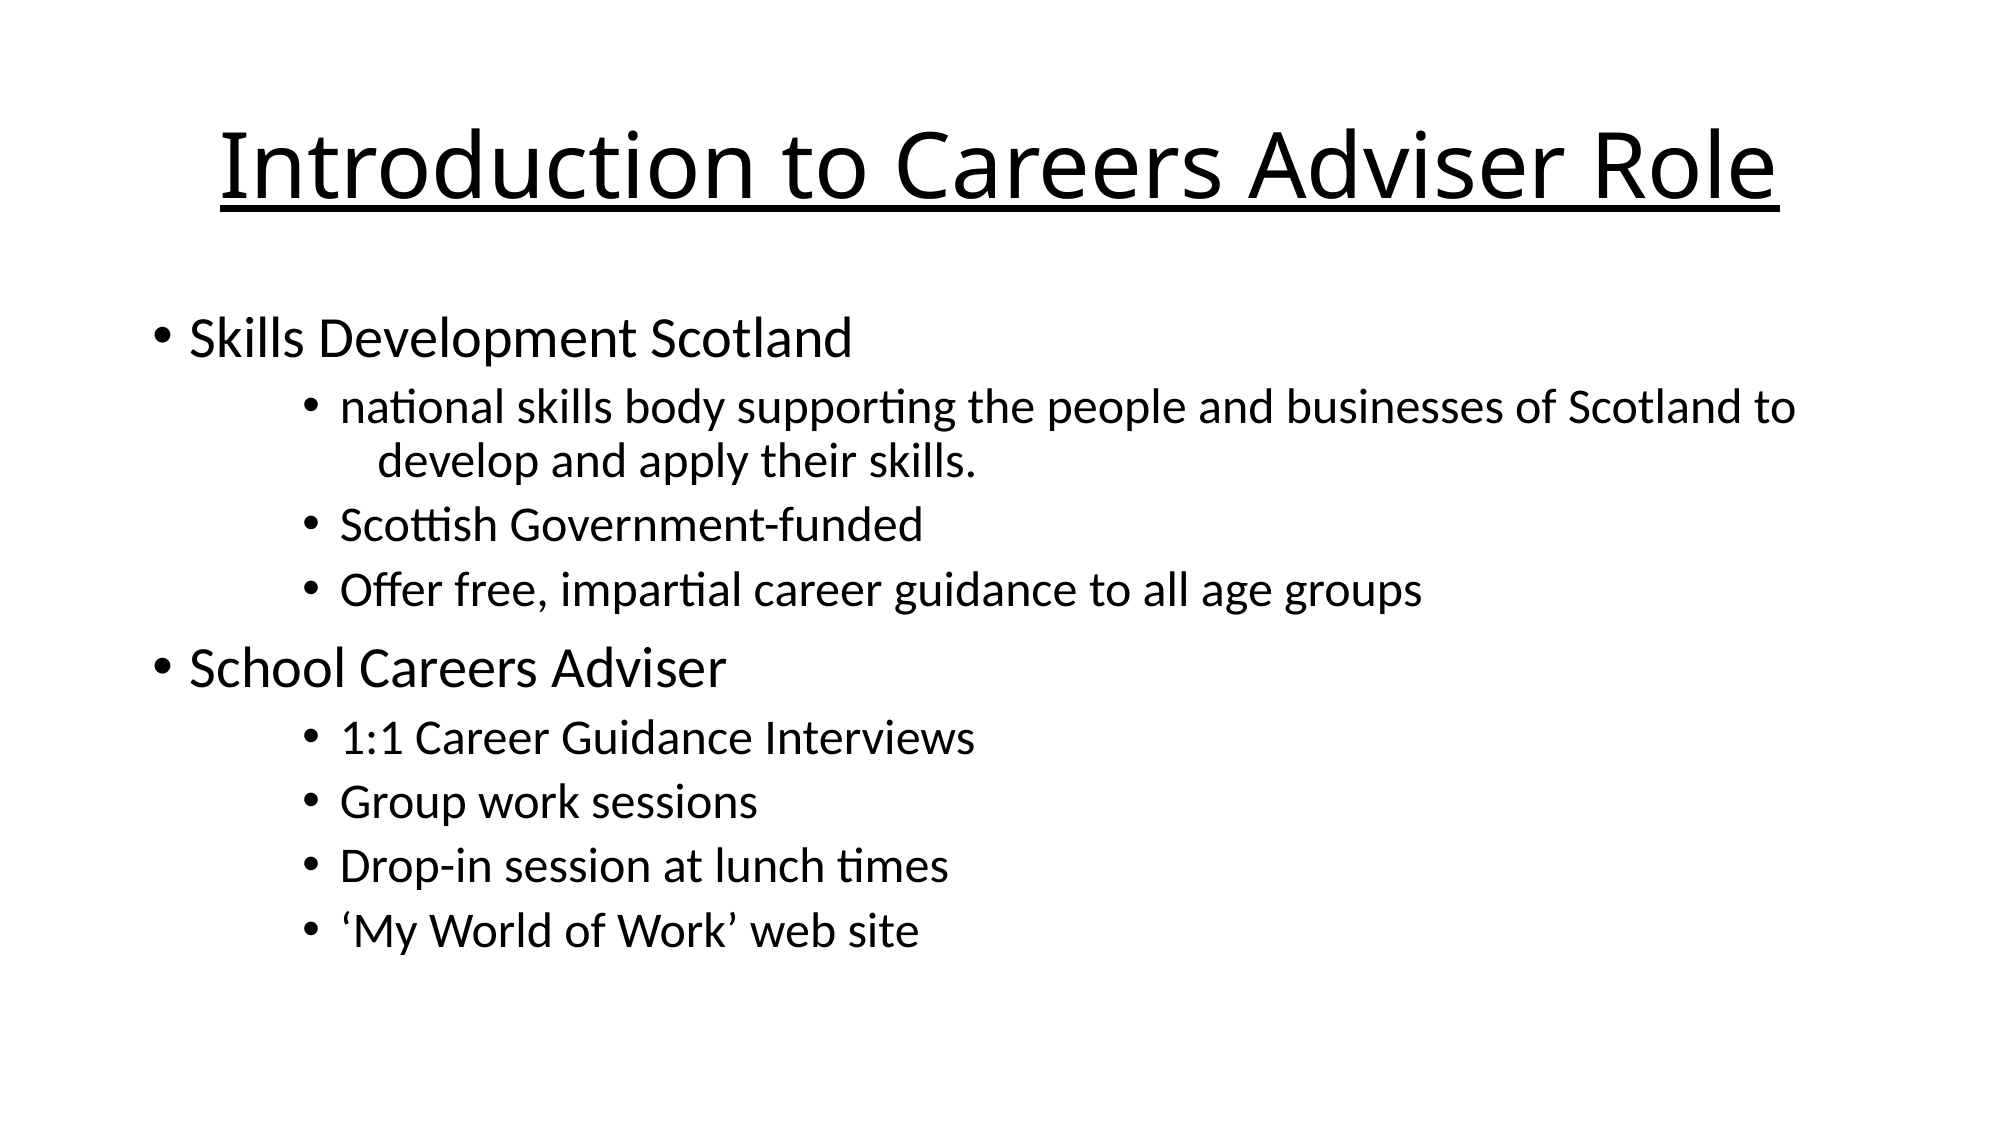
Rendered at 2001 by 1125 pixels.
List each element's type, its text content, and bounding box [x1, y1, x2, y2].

title Introduction to Careers Adviser Role [137, 59, 1863, 278]
list Skills Development Scotland national skills body supporting the people and businesses of Scotland to develop and apply their skills. Scottish Government-funded Offer free, impartial career guidance to all age groups School Careers Adviser 1:1 Career Guidance Interviews Group work sessions Drop-in session at lunch times ‘My World of Work’ web site [137, 299, 1863, 1014]
